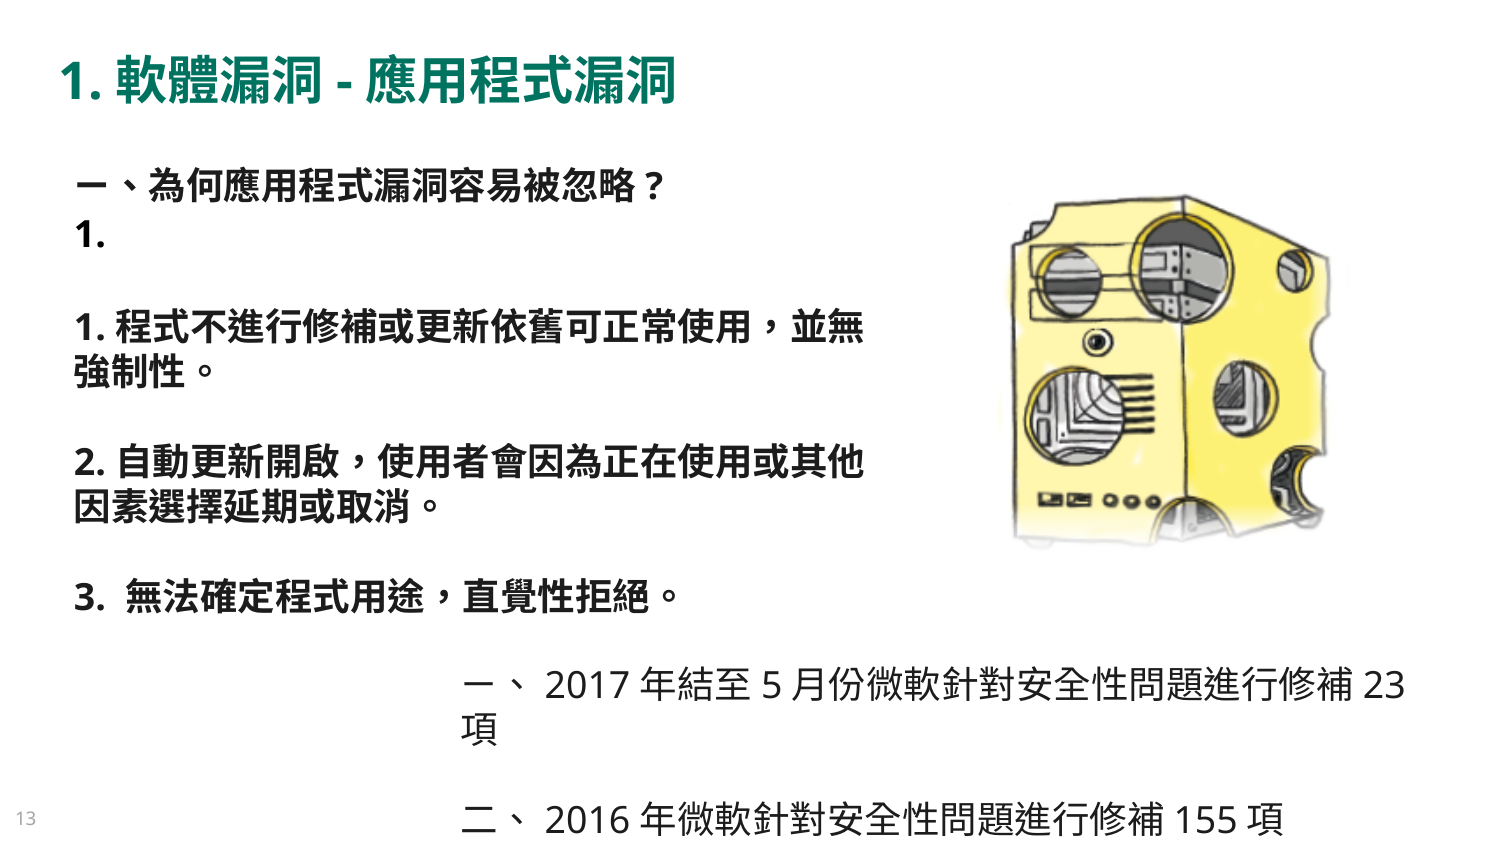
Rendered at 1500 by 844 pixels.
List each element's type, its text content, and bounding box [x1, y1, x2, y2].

text_box ㄧ、為何應用程式漏洞容易被忽略? 1.程式不進行修補或更新依舊可正常使用，並無強制性。 2.自動更新開啟，使用者會因為正在使用或其他因素選擇延期或取消。 3. 無法確定程式用途，直覺性拒絕。 [73, 161, 880, 617]
picture [986, 164, 1366, 564]
text_box ㄧ、2017年結至5月份微軟針對安全性問題進行修補23項 二、2016年微軟針對安全性問題進行修補155項 [460, 661, 1426, 798]
title 1.軟體漏洞-應用程式漏洞 [58, 48, 1442, 162]
slide_number 13 [15, 806, 61, 831]
